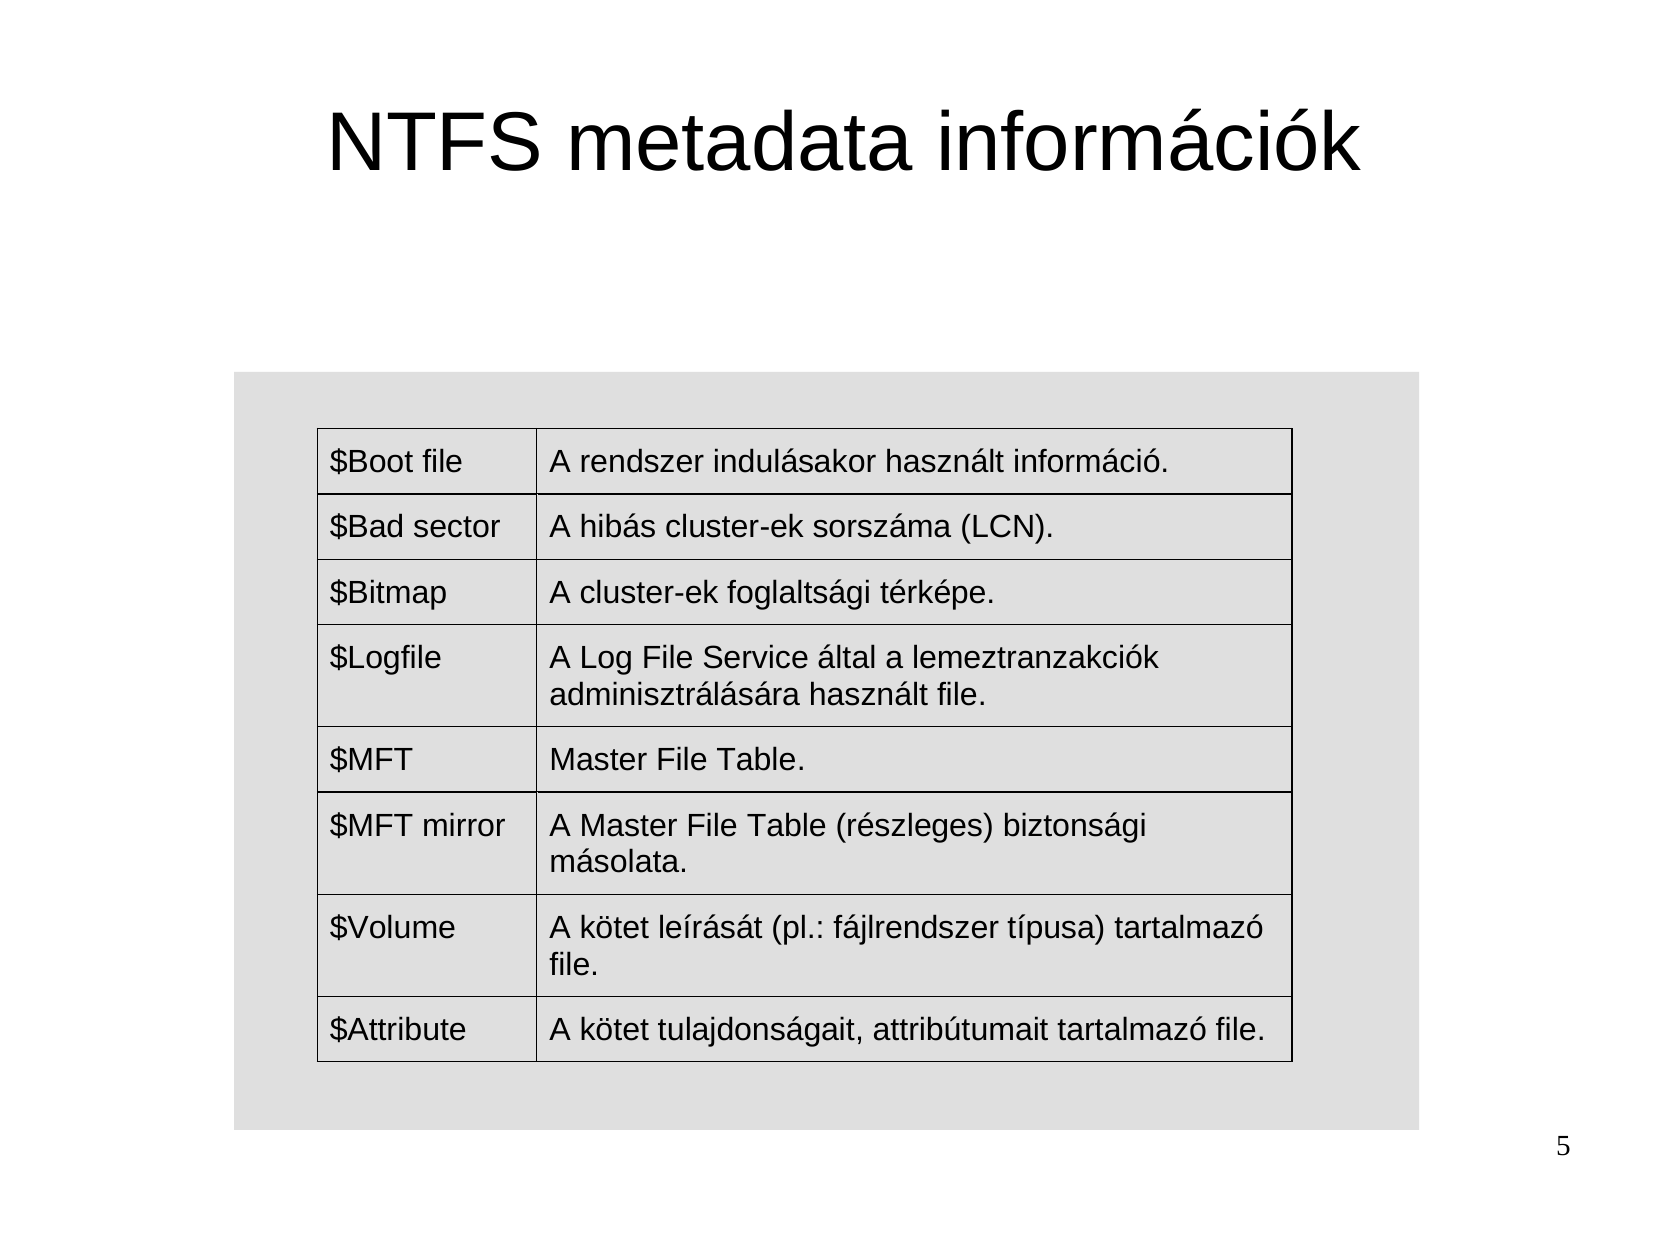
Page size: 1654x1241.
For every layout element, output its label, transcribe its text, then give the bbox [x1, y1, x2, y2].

text_box [234, 371, 1420, 1130]
title NTFS metadata információk [123, 34, 1530, 241]
chart [316, 427, 1418, 1126]
